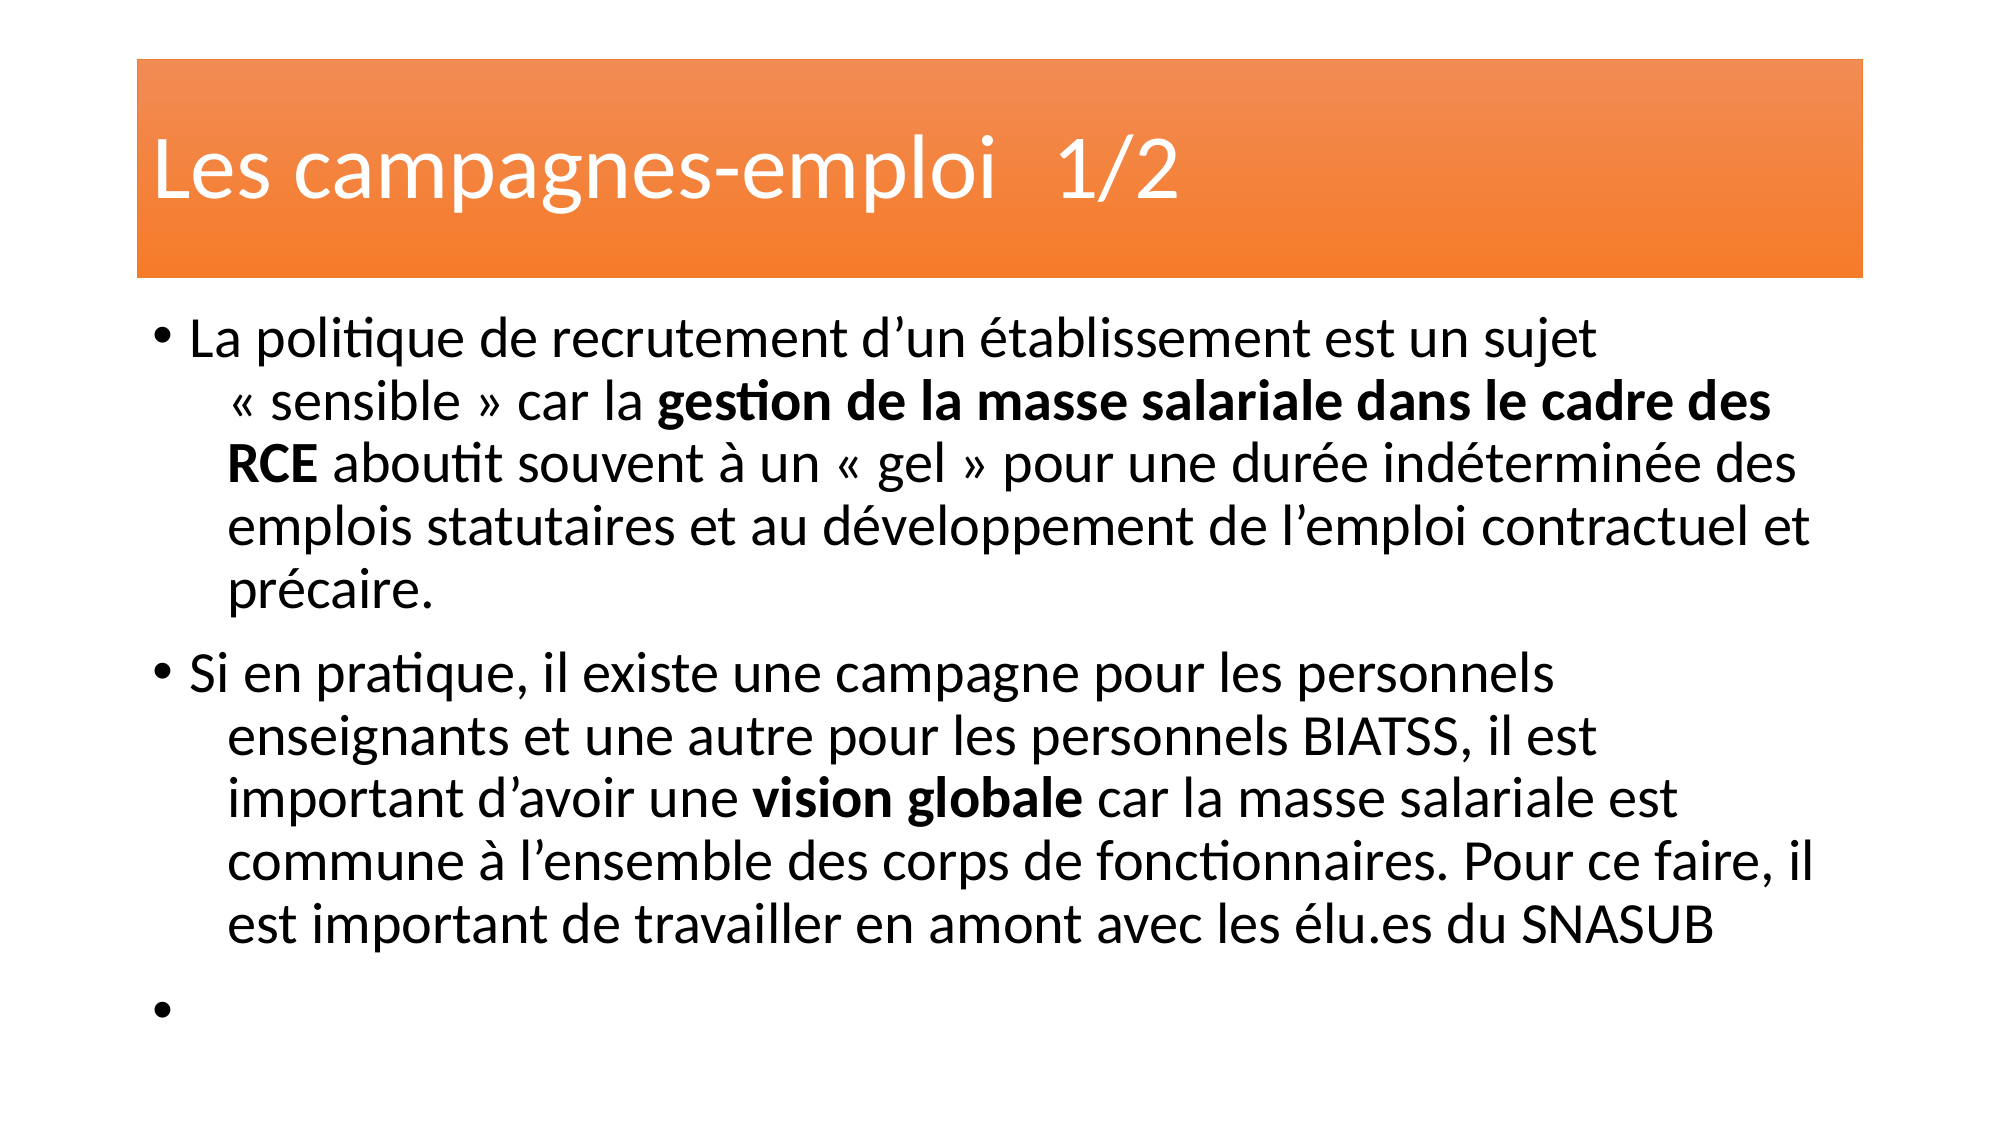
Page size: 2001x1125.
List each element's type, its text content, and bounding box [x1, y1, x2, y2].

list La politique de recrutement d’un établissement est un sujet « sensible » car la gestion de la masse salariale dans le cadre des RCE aboutit souvent à un « gel » pour une durée indéterminée des emplois statutaires et au développement de l’emploi contractuel et précaire. Si en pratique, il existe une campagne pour les personnels enseignants et une autre pour les personnels BIATSS, il est important d’avoir une vision globale car la masse salariale est commune à l’ensemble des corps de fonctionnaires. Pour ce faire, il est important de travailler en amont avec les élu.es du SNASUB [137, 299, 1863, 1014]
title Les campagnes-emploi 1/2 [137, 59, 1863, 278]
